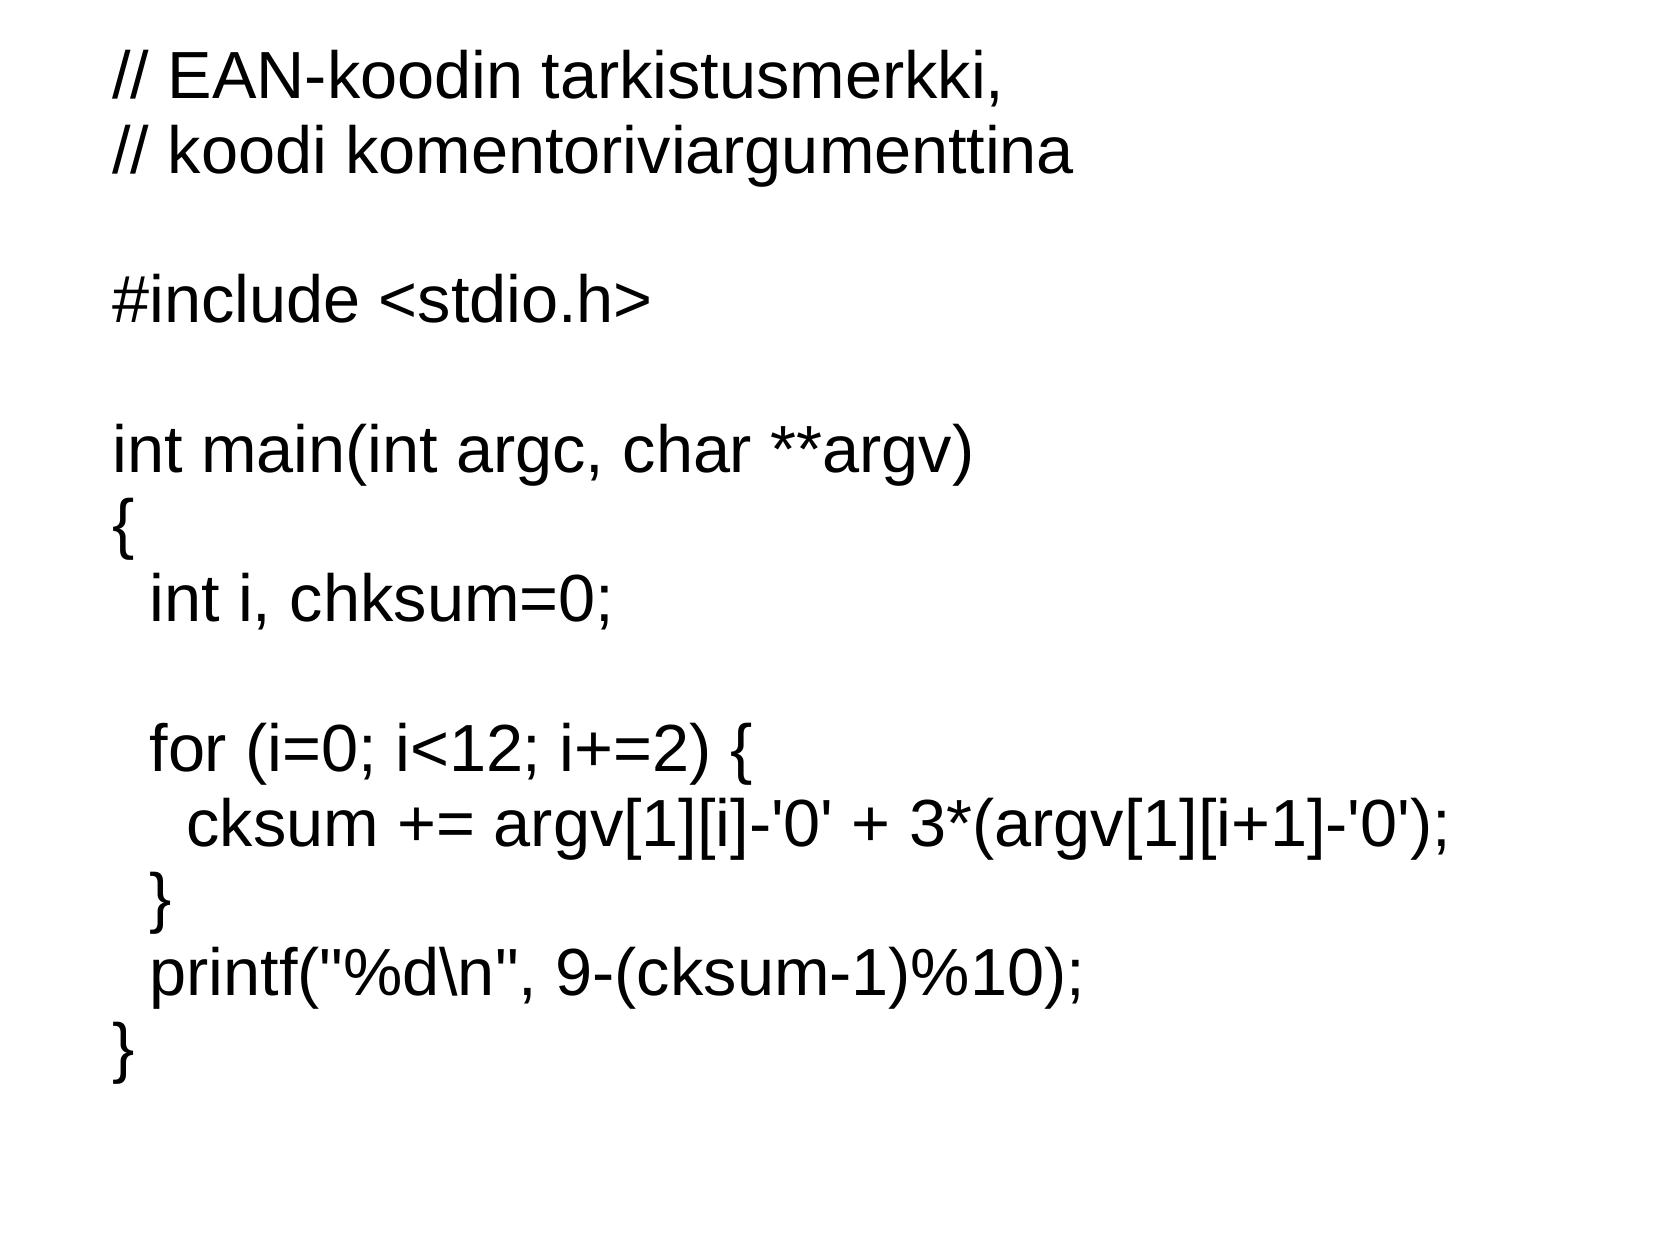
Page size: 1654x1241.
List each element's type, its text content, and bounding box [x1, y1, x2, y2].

text_box // EAN-koodin tarkistusmerkki, // koodi komentoriviargumenttina #include <stdio.h> int main(int argc, char **argv) { int i, chksum=0; for (i=0; i<12; i+=2) { cksum += argv[1][i]-'0' + 3*(argv[1][i+1]-'0'); } printf("%d\n", 9-(cksum-1)%10); } [112, 37, 1601, 1160]
